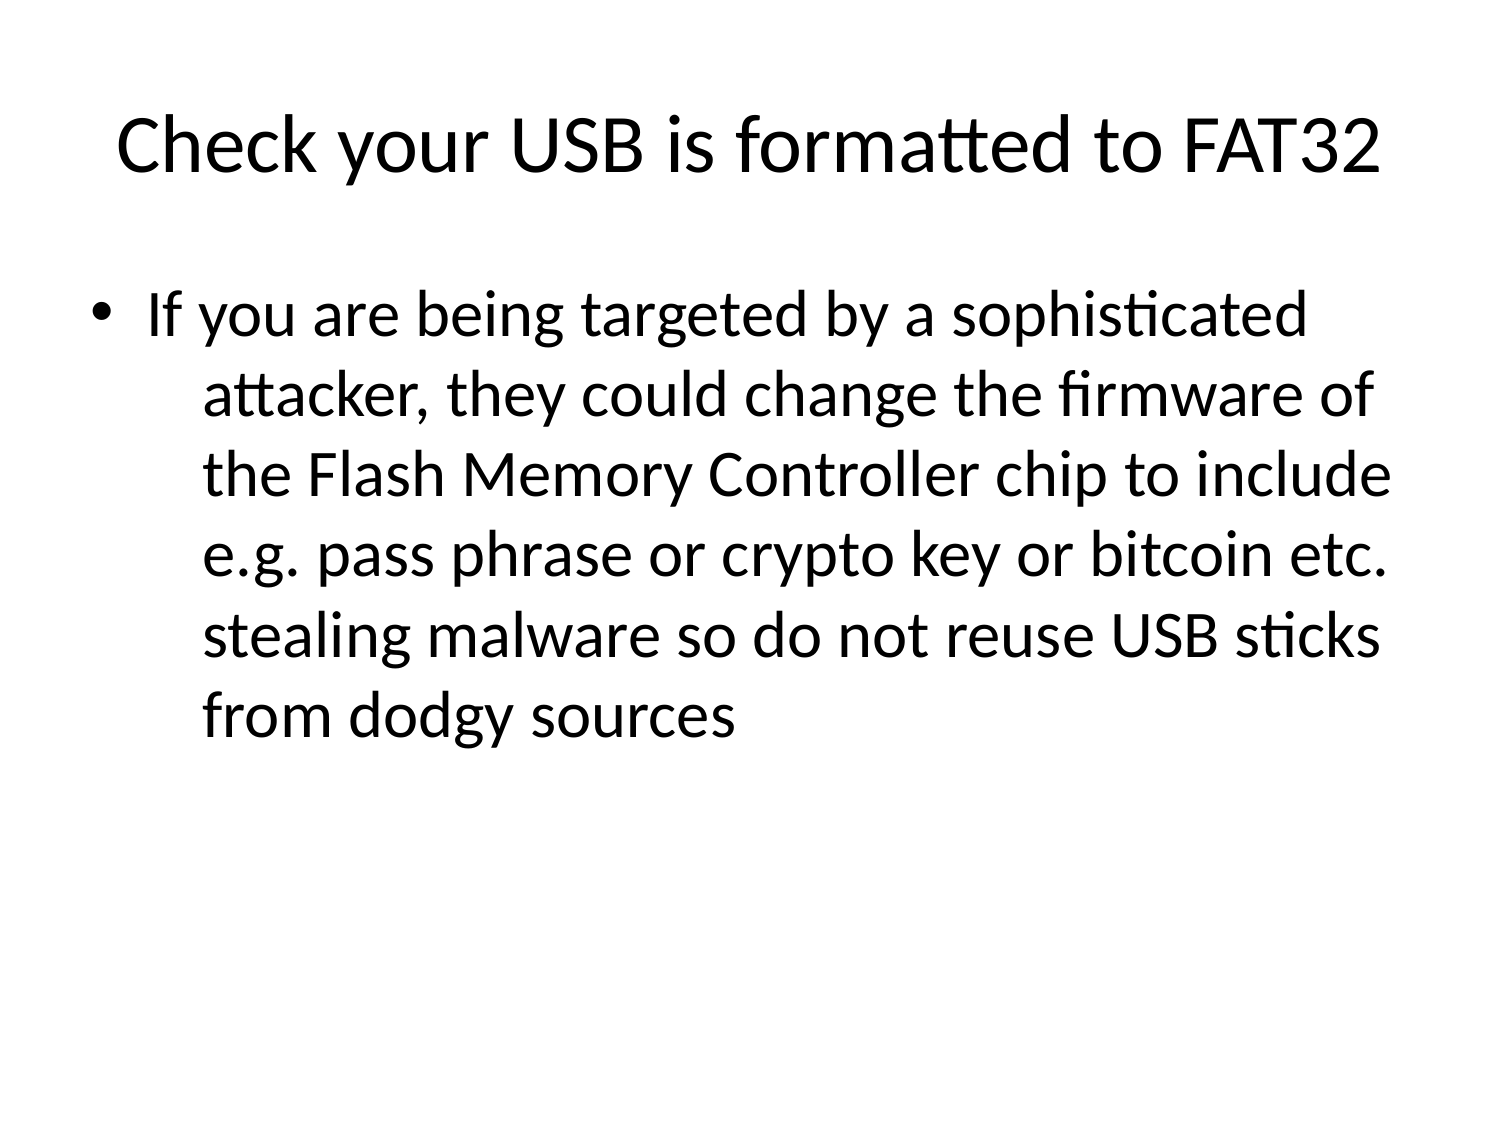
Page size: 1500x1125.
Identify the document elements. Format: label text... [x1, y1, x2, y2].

title Check your USB is formatted to FAT32 [75, 45, 1426, 233]
list If you are being targeted by a sophisticated attacker, they could change the firmware of the Flash Memory Controller chip to include e.g. pass phrase or crypto key or bitcoin etc. stealing malware so do not reuse USB sticks from dodgy sources [75, 262, 1426, 1005]
